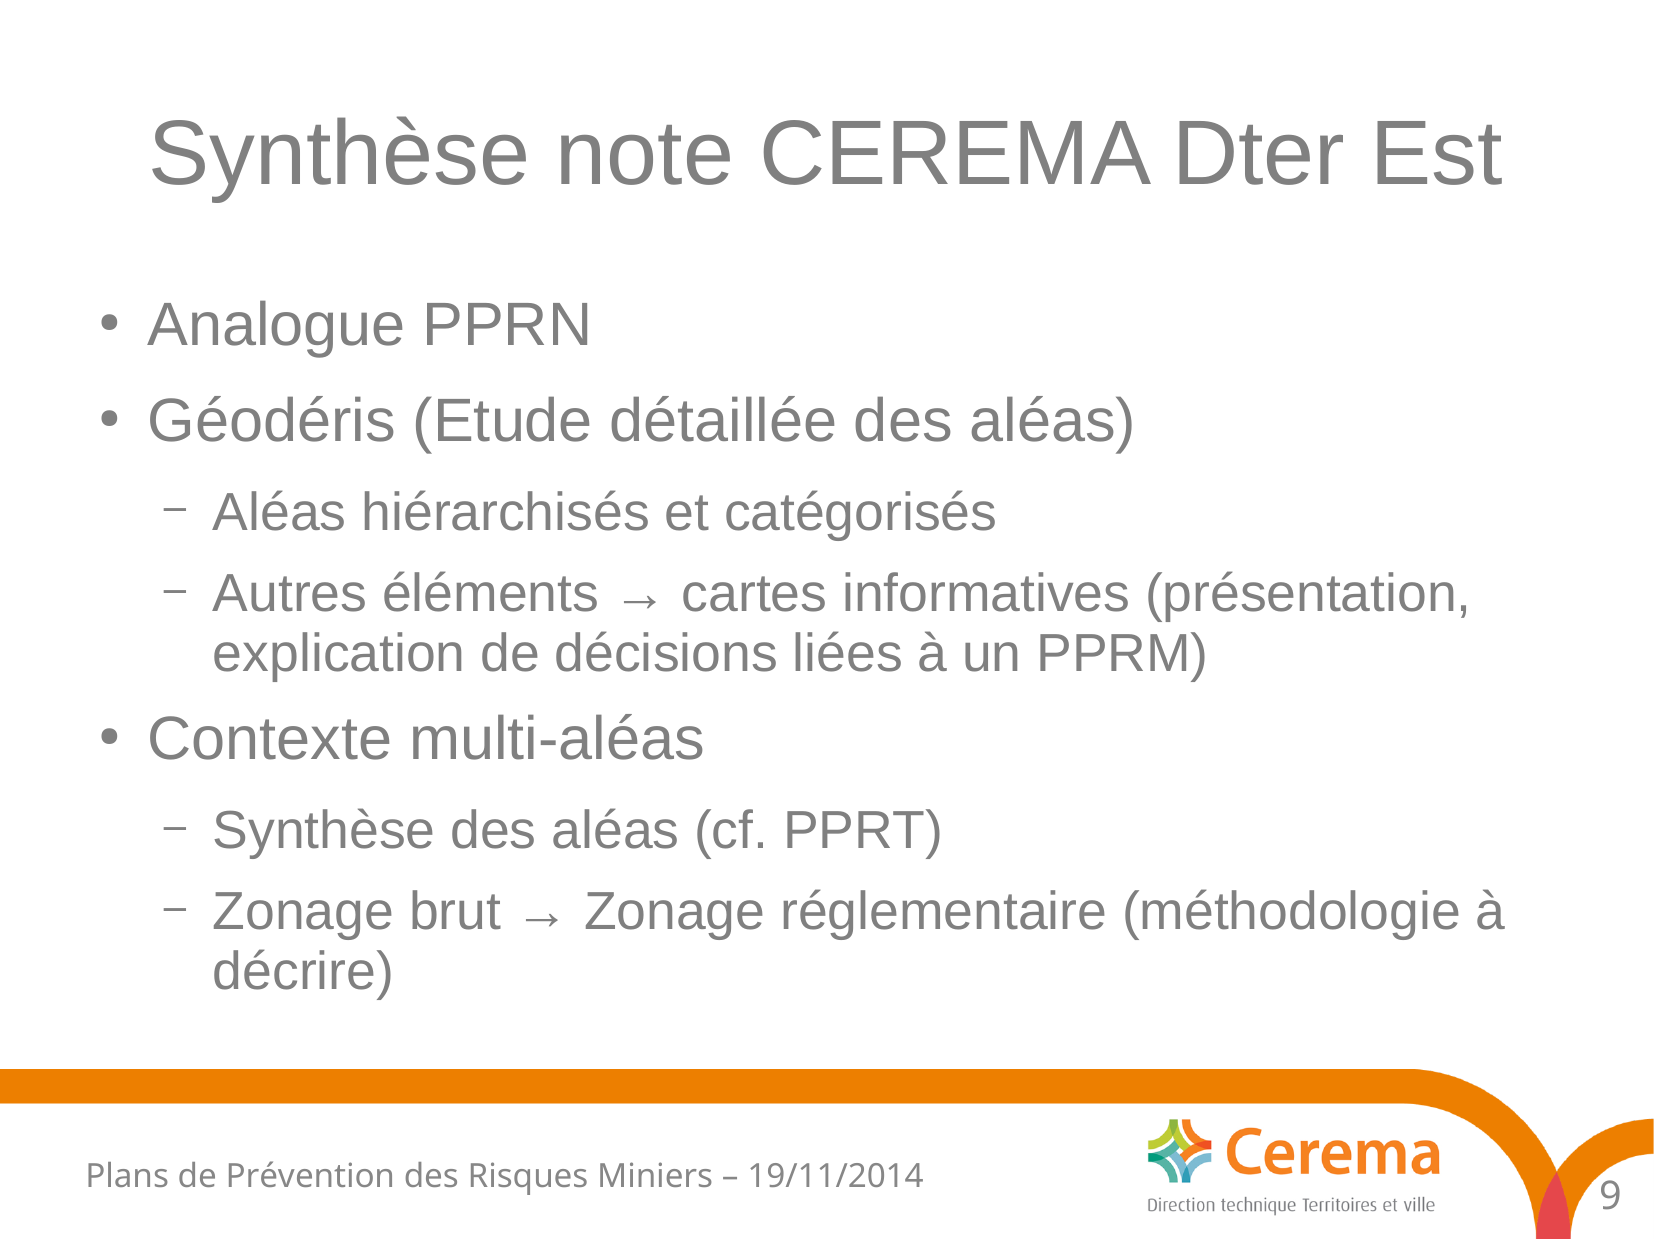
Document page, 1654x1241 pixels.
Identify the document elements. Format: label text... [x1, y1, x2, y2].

list Analogue PPRN Géodéris (Etude détaillée des aléas) Aléas hiérarchisés et catégorisés Autres éléments → cartes informatives (présentation, explication de décisions liées à un PPRM) Contexte multi-aléas Synthèse des aléas (cf. PPRT) Zonage brut → Zonage réglementaire (méthodologie à décrire) [82, 290, 1538, 1010]
title Synthèse note CEREMA Dter Est [82, 49, 1571, 257]
picture [0, 1069, 1654, 1239]
